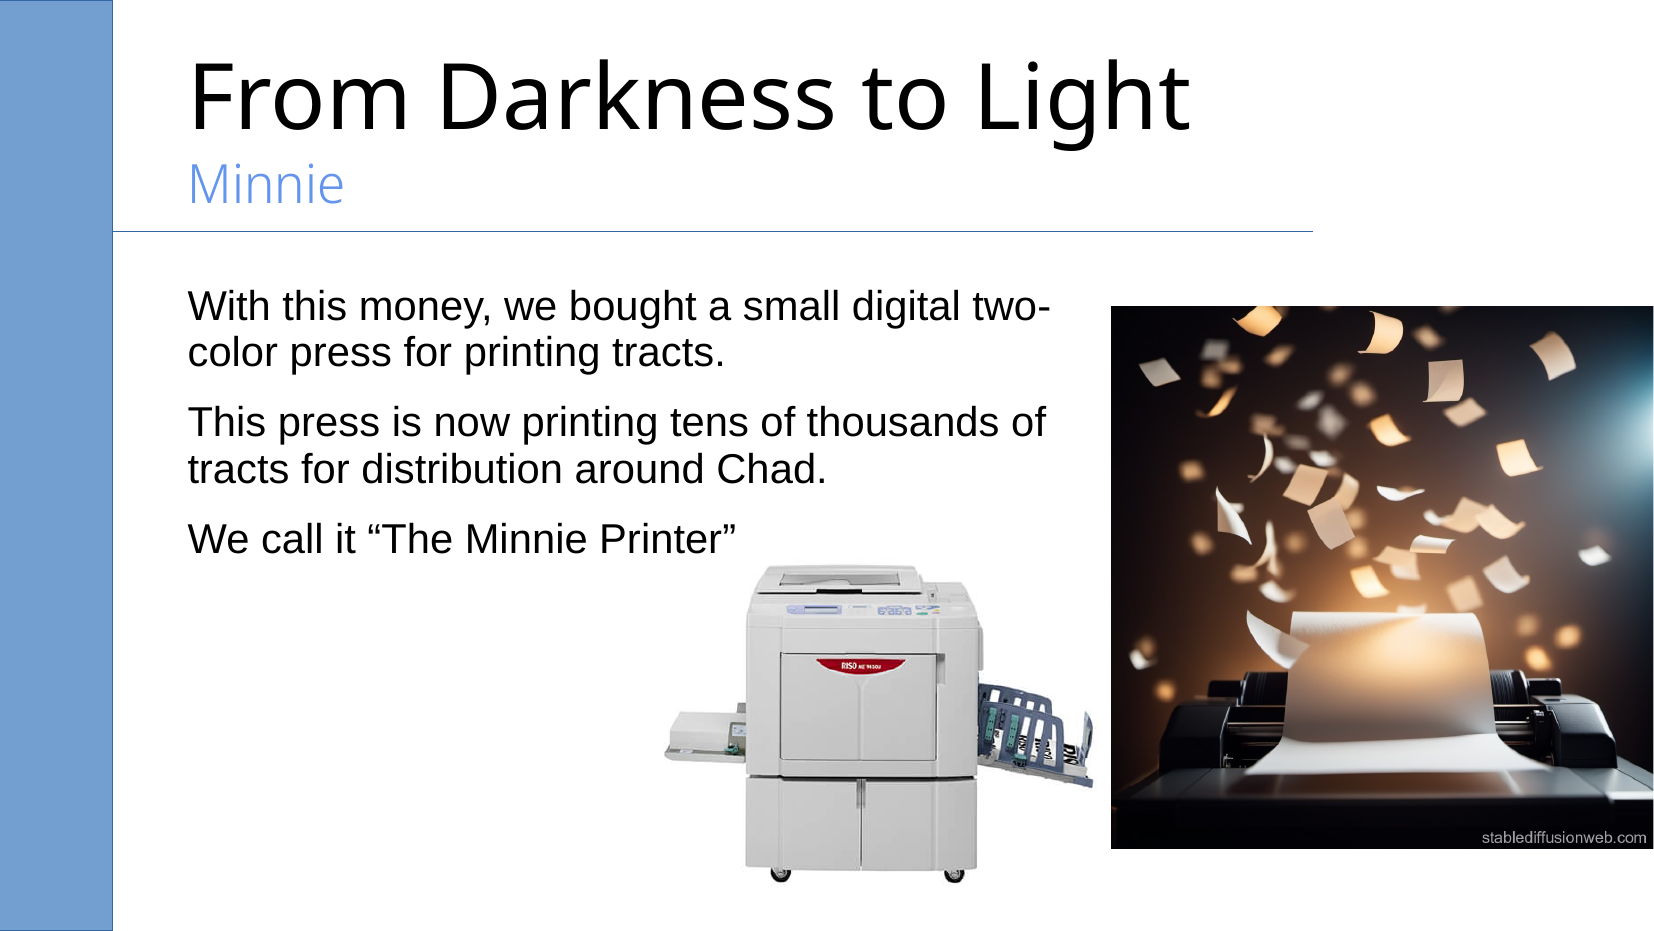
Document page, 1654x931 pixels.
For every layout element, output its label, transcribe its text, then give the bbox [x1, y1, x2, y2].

title From Darkness to Light [187, 33, 1571, 125]
title Minnie [187, 125, 1571, 239]
text_box [0, 0, 113, 931]
picture [655, 522, 1101, 923]
subtitle With this money, we bought a small digital two-color press for printing tracts. This press is now printing tens of thousands of tracts for distribution around Chad. We call it “The Minnie Printer” [187, 282, 1086, 863]
picture [1111, 306, 1654, 849]
